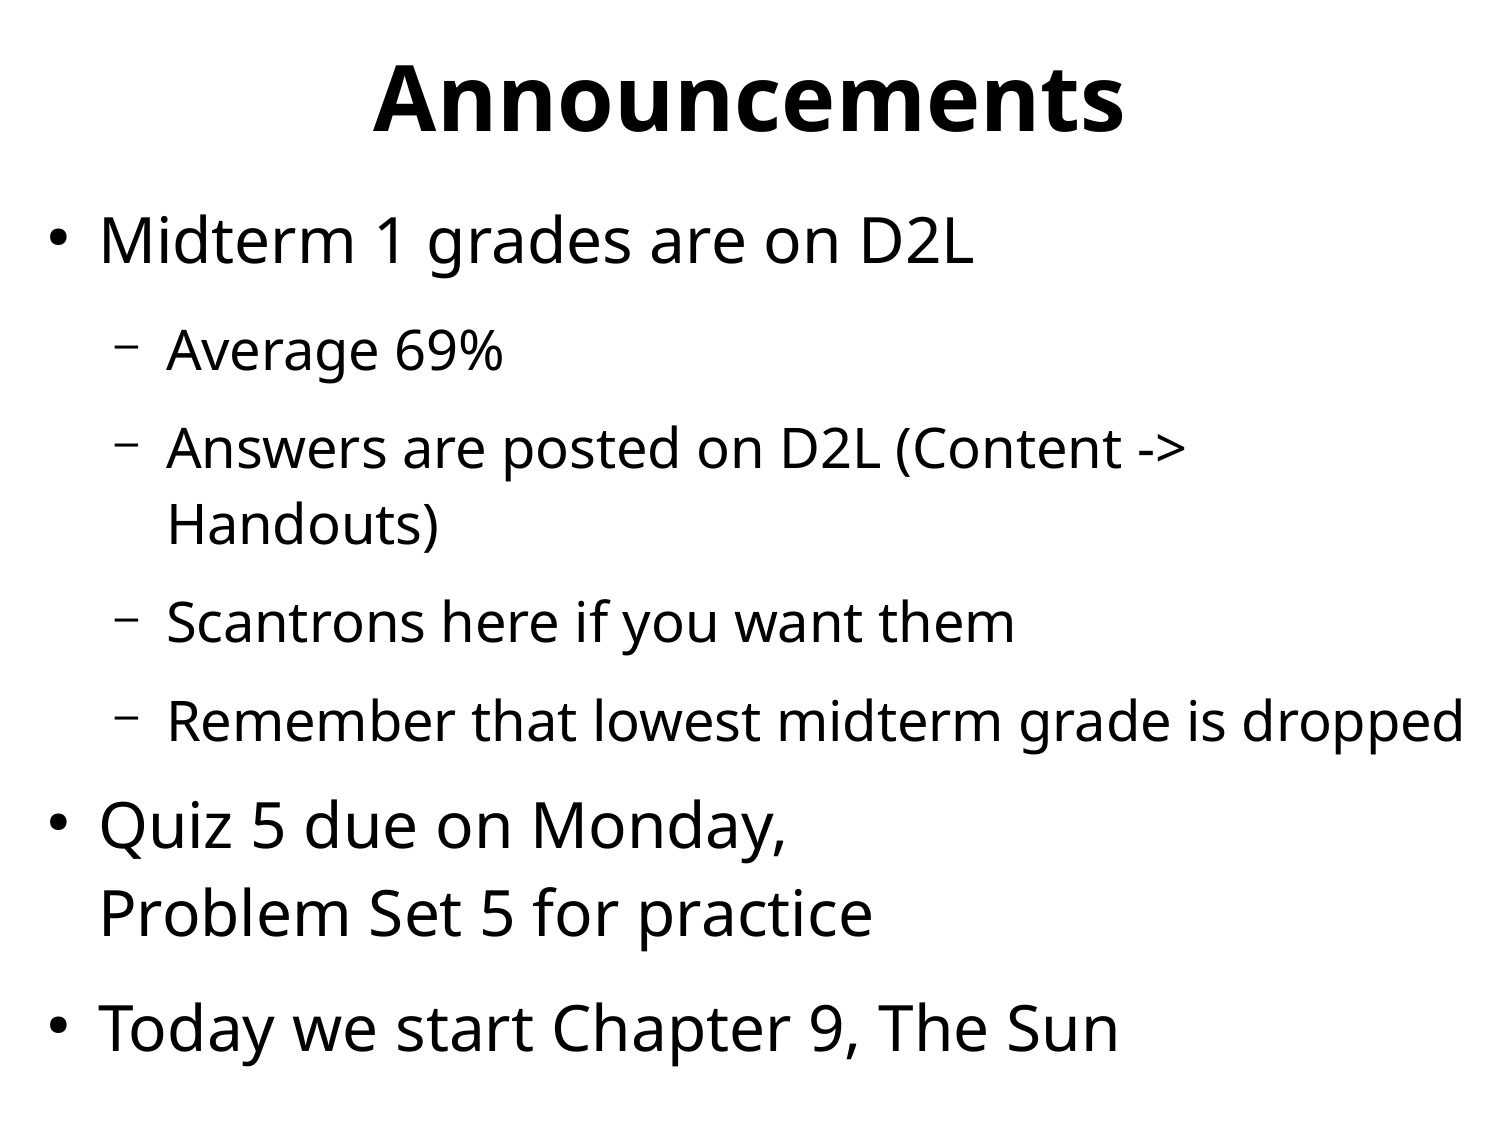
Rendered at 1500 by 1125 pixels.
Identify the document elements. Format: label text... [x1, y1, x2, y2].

title Announcements [30, 42, 1471, 150]
list Midterm 1 grades are on D2L Average 69% Answers are posted on D2L (Content -> Handouts) Scantrons here if you want them Remember that lowest midterm grade is dropped Quiz 5 due on Monday, Problem Set 5 for practice Today we start Chapter 9, The Sun [30, 195, 1471, 1125]
